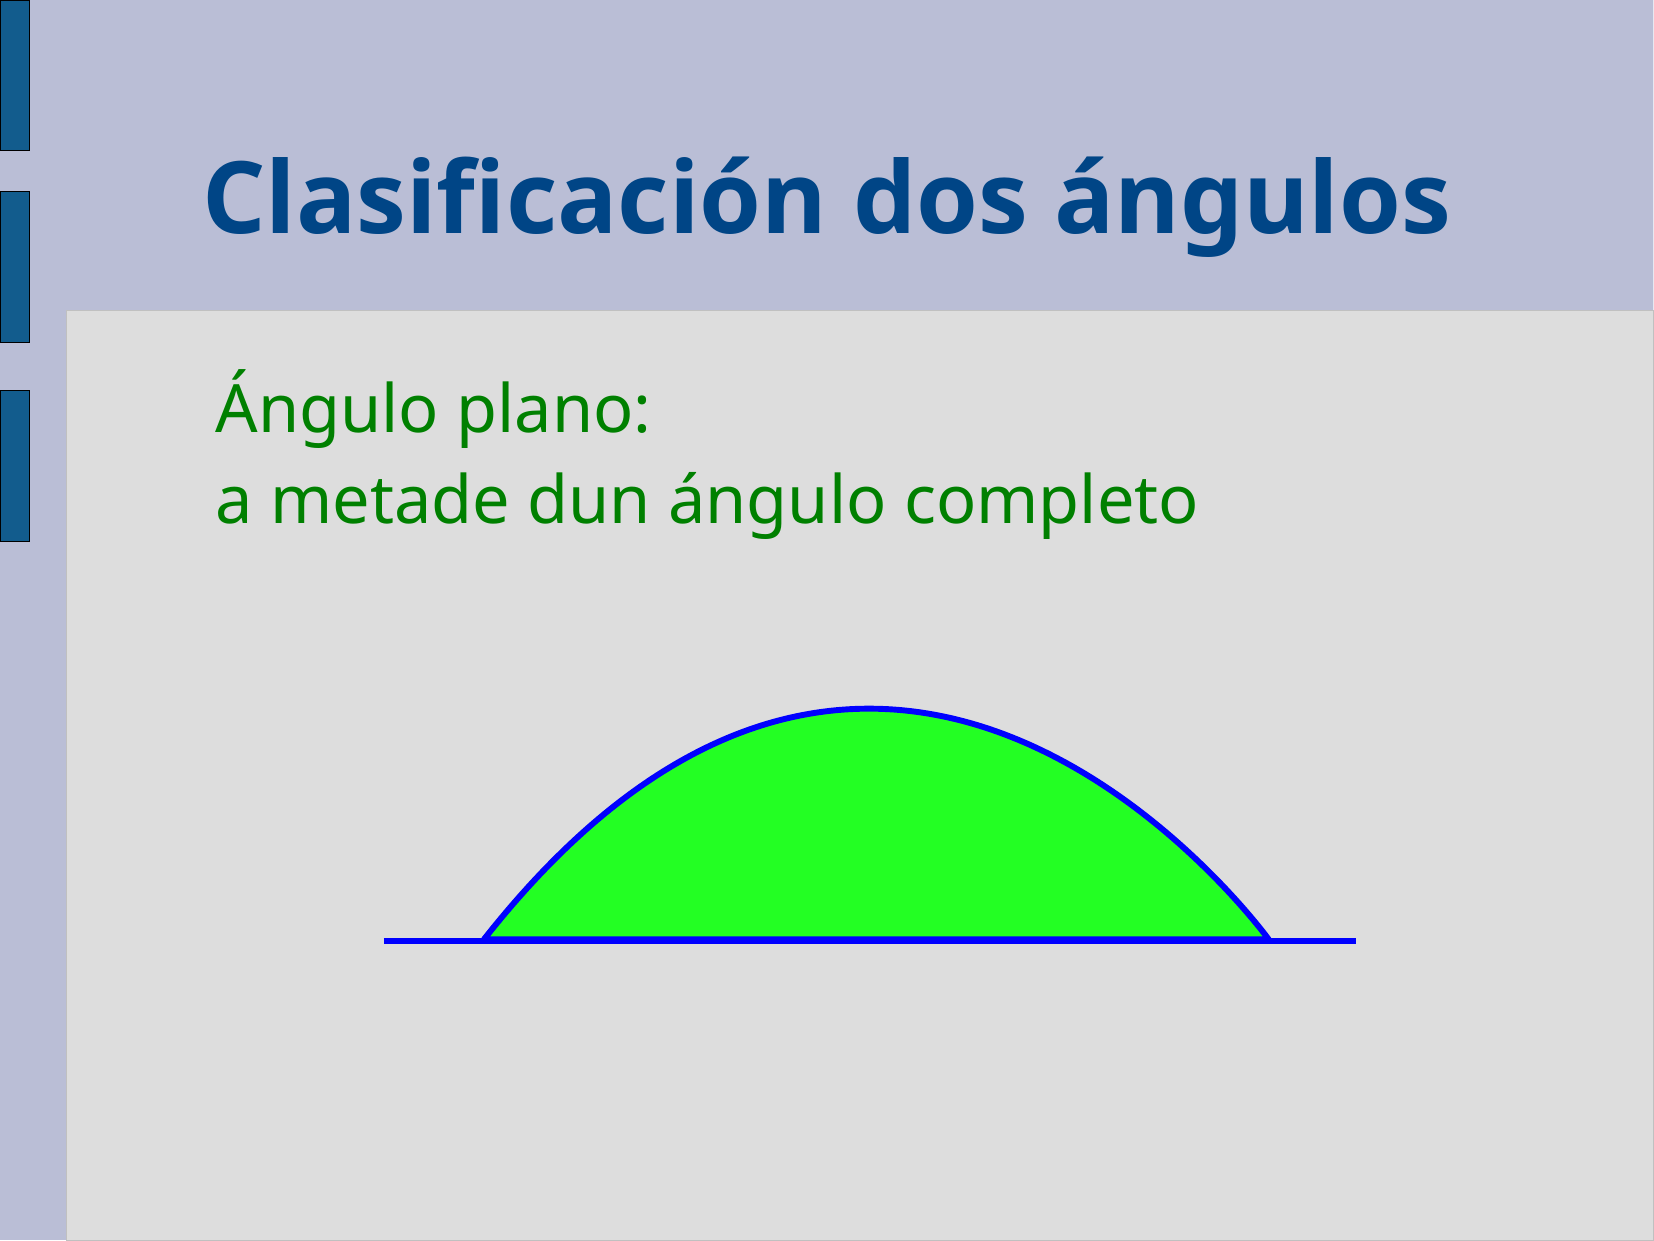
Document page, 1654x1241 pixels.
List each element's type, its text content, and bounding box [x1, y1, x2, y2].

text_box [484, 708, 1269, 940]
title Clasificación dos ángulos [121, 98, 1534, 291]
text_box Ángulo plano: a metade dun ángulo completo [177, 354, 1506, 556]
